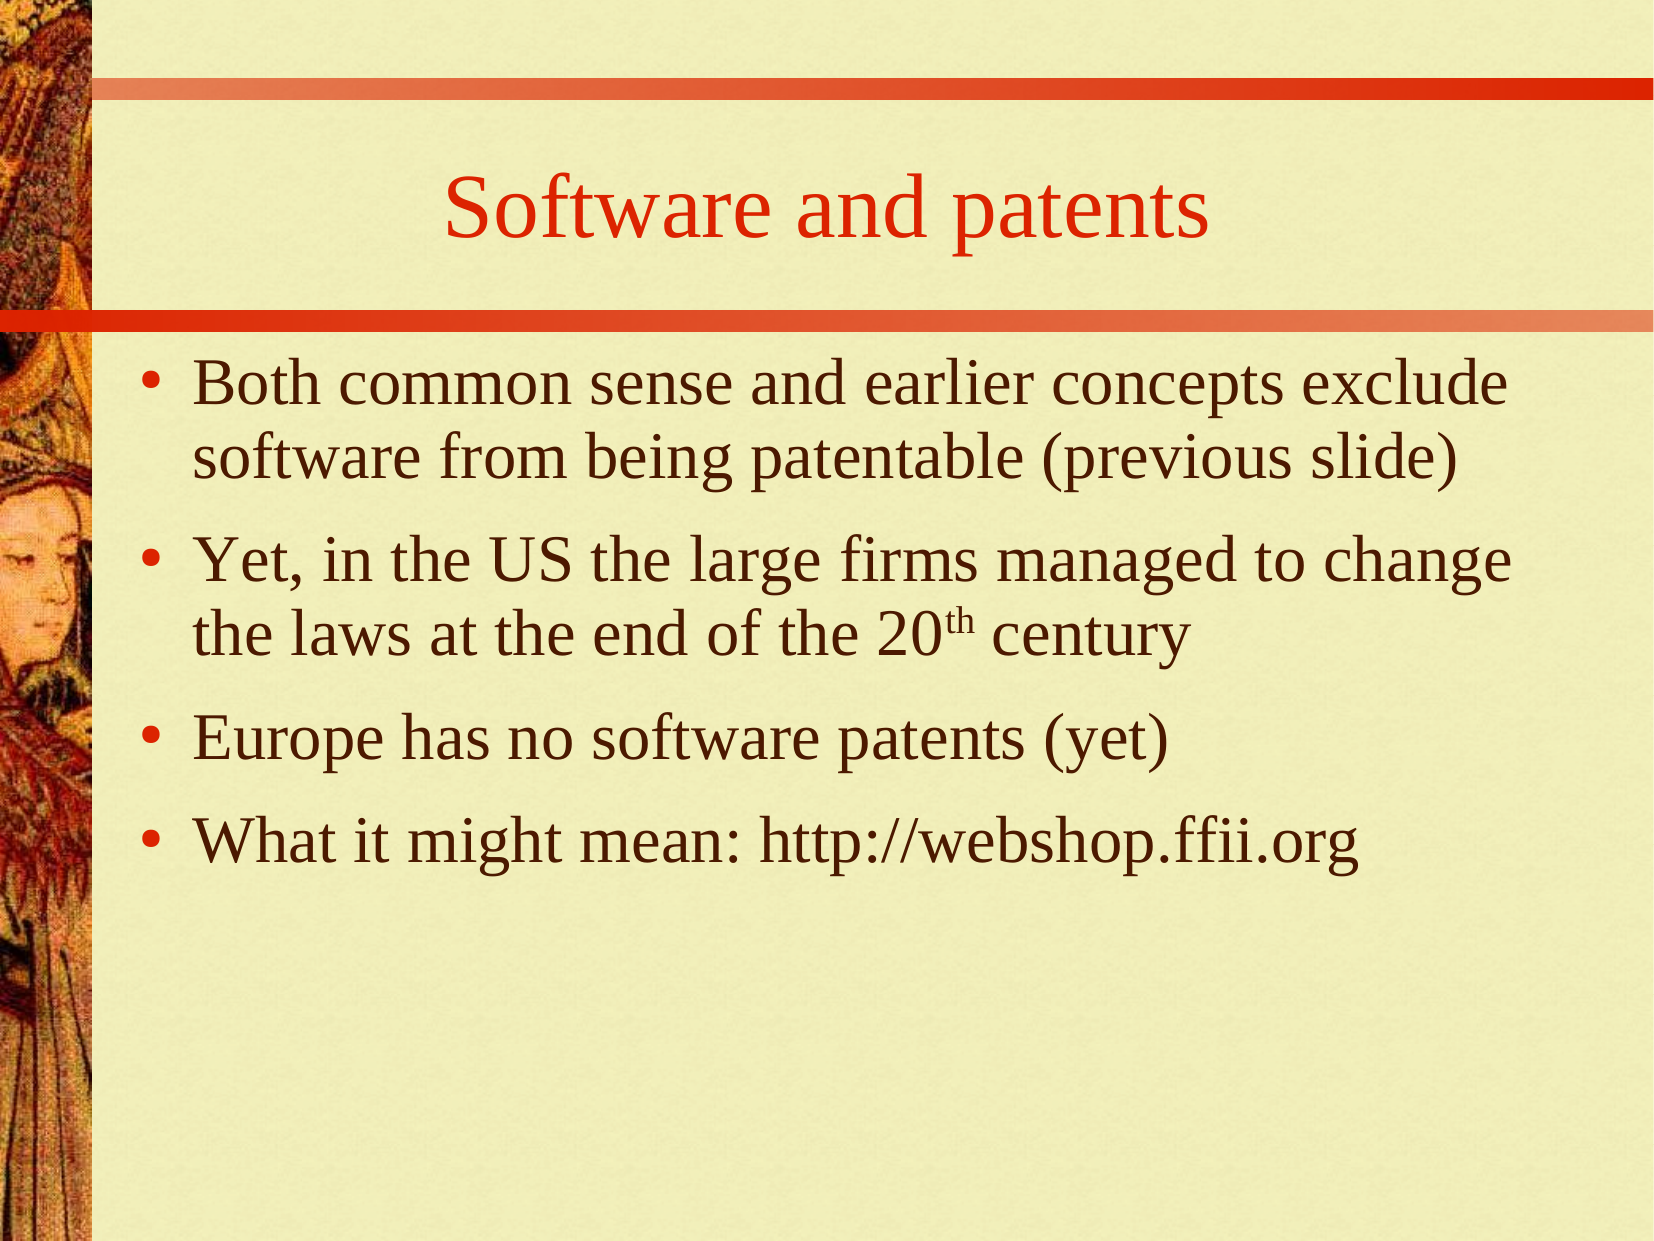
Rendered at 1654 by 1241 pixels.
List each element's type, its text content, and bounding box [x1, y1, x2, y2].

title Software and patents [121, 102, 1534, 311]
picture [0, 0, 1654, 310]
list Both common sense and earlier concepts exclude software from being patentable (previous slide) Yet, in the US the large firms managed to change the laws at the end of the 20th century Europe has no software patents (yet) What it might mean: http://webshop.ffii.org [121, 344, 1534, 1127]
picture [0, 332, 1654, 1241]
